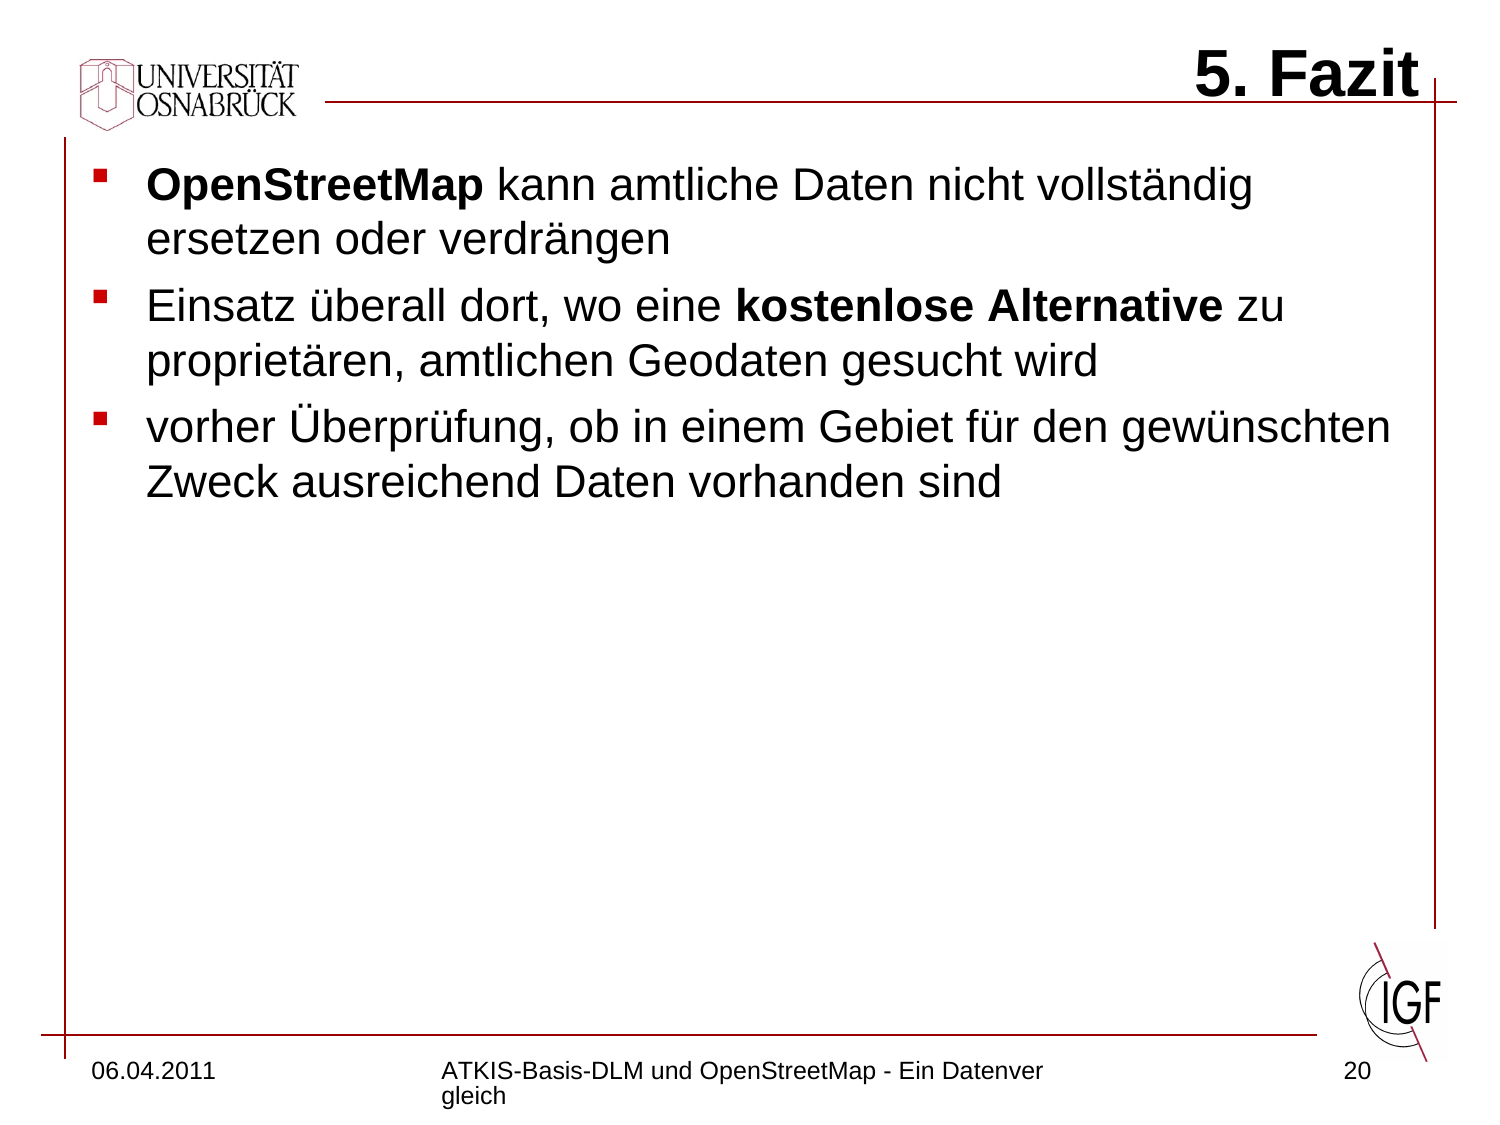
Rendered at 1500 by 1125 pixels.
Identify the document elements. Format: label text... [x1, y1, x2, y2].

title 5. Fazit [460, 18, 1436, 121]
list OpenStreetMap kann amtliche Daten nicht vollständig ersetzen oder verdrängen Einsatz überall dort, wo eine kostenlose Alternative zu proprietären, amtlichen Geodaten gesucht wird vorher Überprüfung, ob in einem Gebiet für den gewünschten Zweck ausreichend Daten vorhanden sind [75, 146, 1426, 1019]
picture [1359, 942, 1448, 1062]
picture [79, 59, 299, 131]
